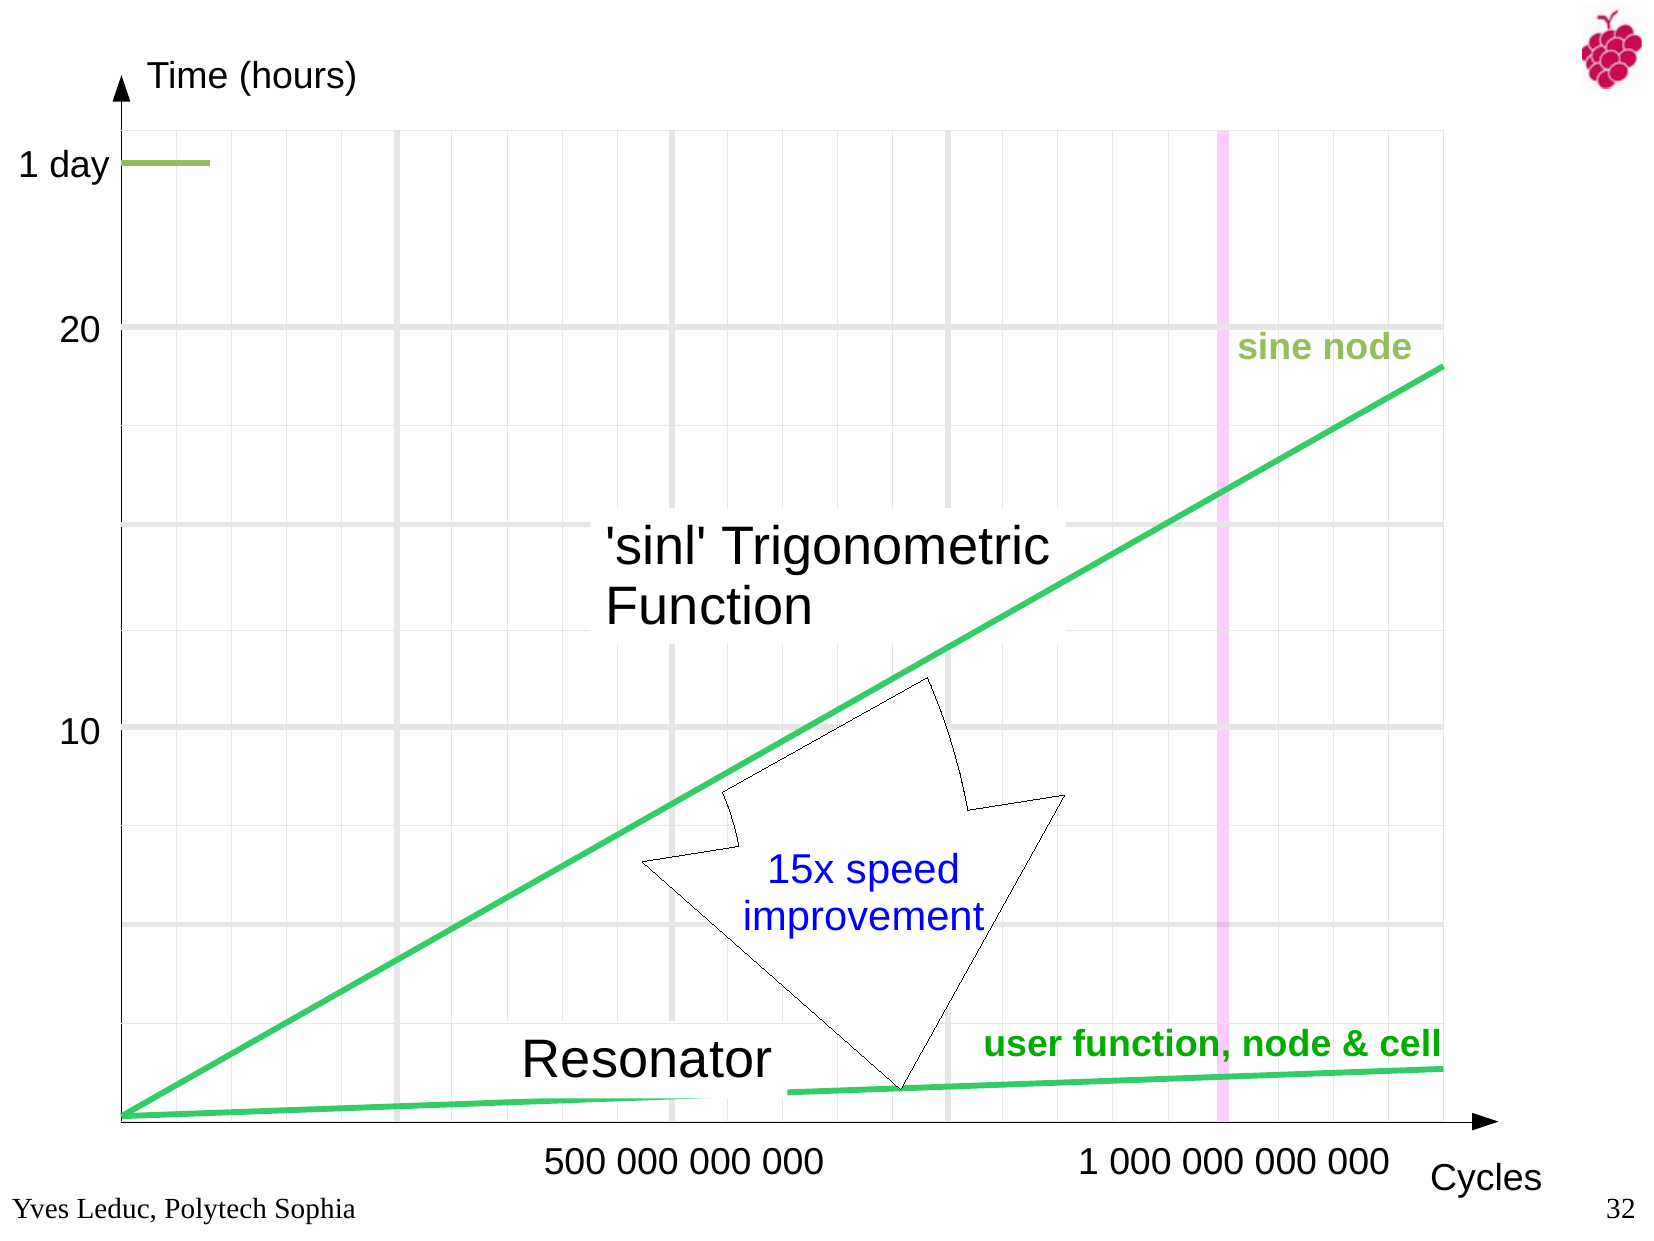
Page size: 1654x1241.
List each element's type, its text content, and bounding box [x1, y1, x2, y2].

text_box 10 [44, 703, 116, 770]
text_box 1 day [3, 135, 125, 193]
text_box user function, node & cell [968, 1015, 1483, 1074]
text_box Time (hours) [131, 47, 373, 105]
text_box [740, 948, 980, 1090]
text_box 15x speed improvement [728, 838, 1000, 948]
text_box 'sinl' Trigonometric Function [590, 507, 1067, 644]
text_box 500 000 000 000 [529, 1132, 841, 1190]
text_box 1 000 000 000 000 [1063, 1132, 1406, 1190]
text_box Resonator [507, 1024, 788, 1099]
text_box 20 [44, 300, 116, 368]
picture [1582, 5, 1642, 89]
text_box [722, 677, 1065, 912]
text_box [642, 848, 728, 938]
text_box 'sinl' Trigonometric Function [962, 584, 1067, 644]
text_box sine node [1222, 317, 1428, 376]
text_box Cycles [1415, 1149, 1558, 1207]
